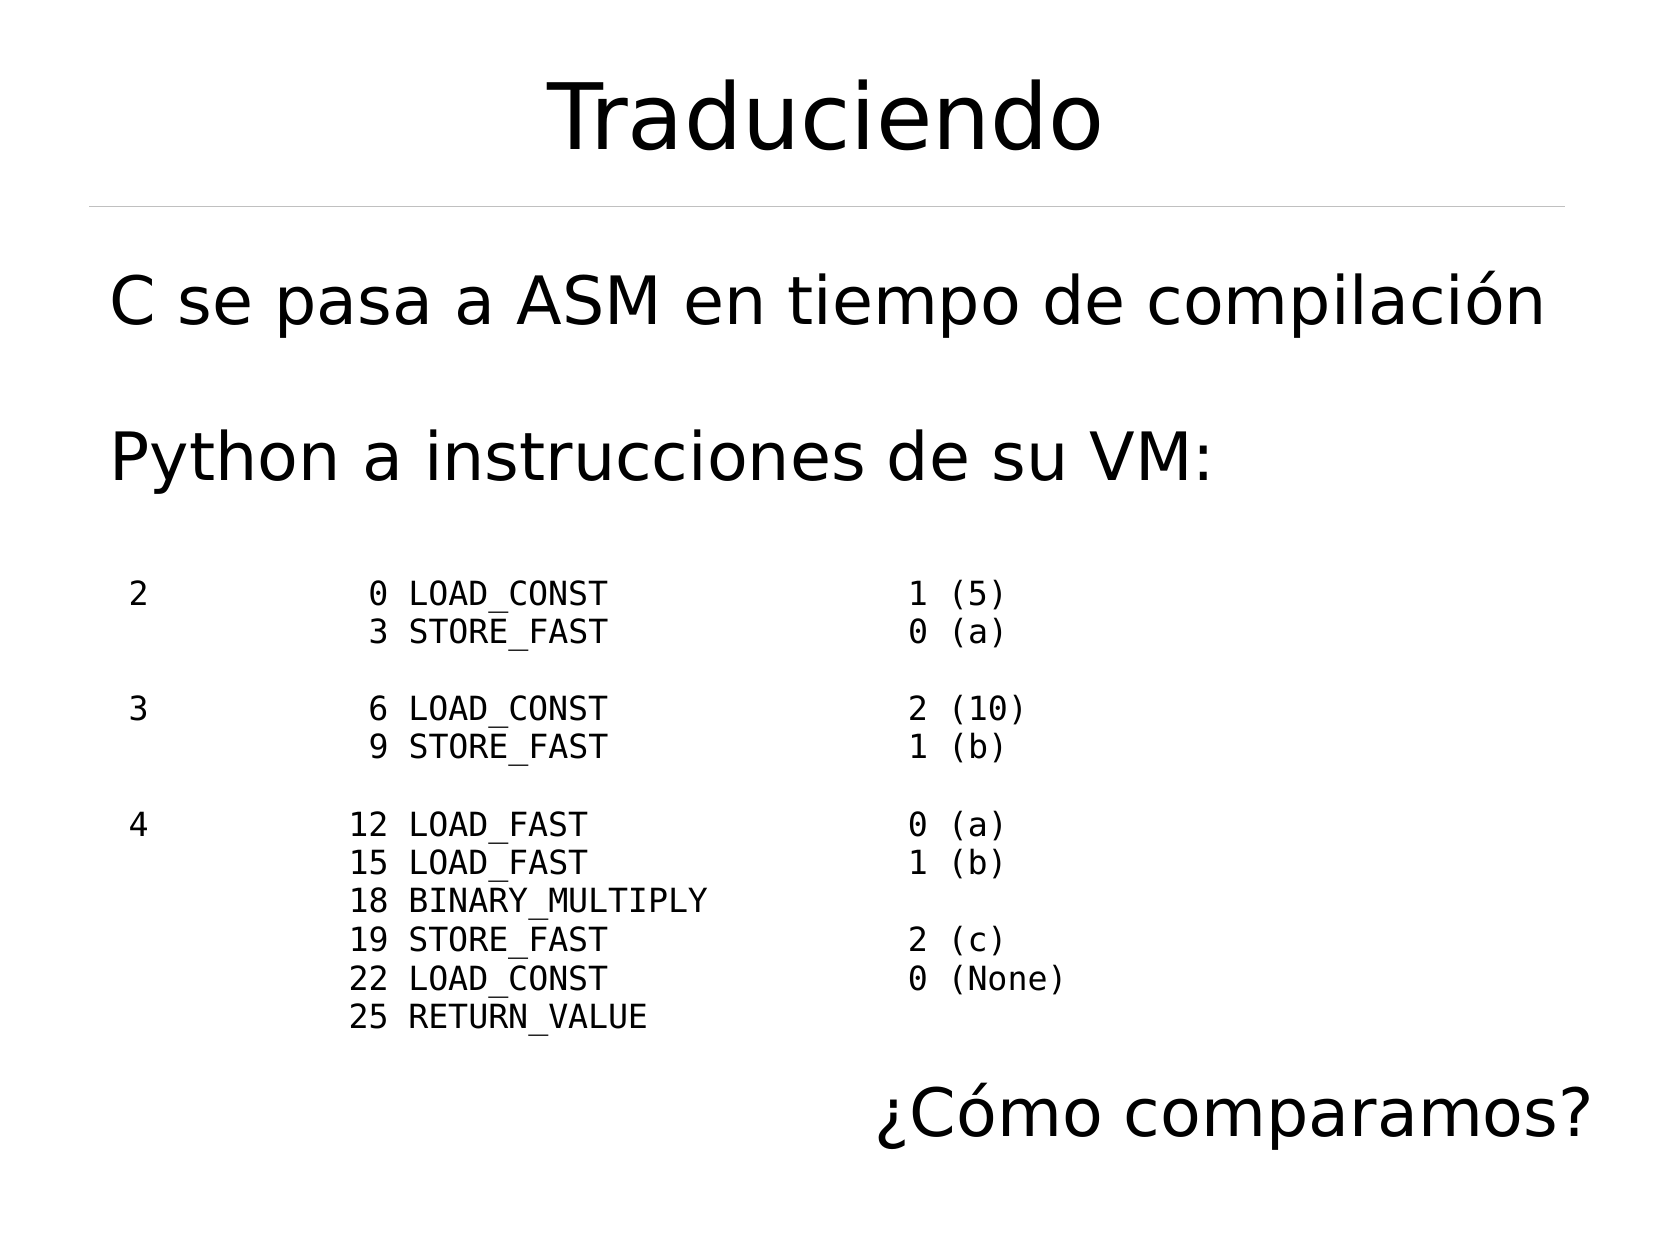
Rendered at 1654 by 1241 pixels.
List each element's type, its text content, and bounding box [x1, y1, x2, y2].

text_box C se pasa a ASM en tiempo de compilación Python a instrucciones de su VM: 2 0 LOAD_CONST 1 (5) 3 STORE_FAST 0 (a) 3 6 LOAD_CONST 2 (10) 9 STORE_FAST 1 (b) 4 12 LOAD_FAST 0 (a) 15 LOAD_FAST 1 (b) 18 BINARY_MULTIPLY 19 STORE_FAST 2 (c) 22 LOAD_CONST 0 (None) 25 RETURN_VALUE ¿Cómo comparamos? [88, 204, 1595, 1211]
title Traduciendo [88, 29, 1565, 204]
